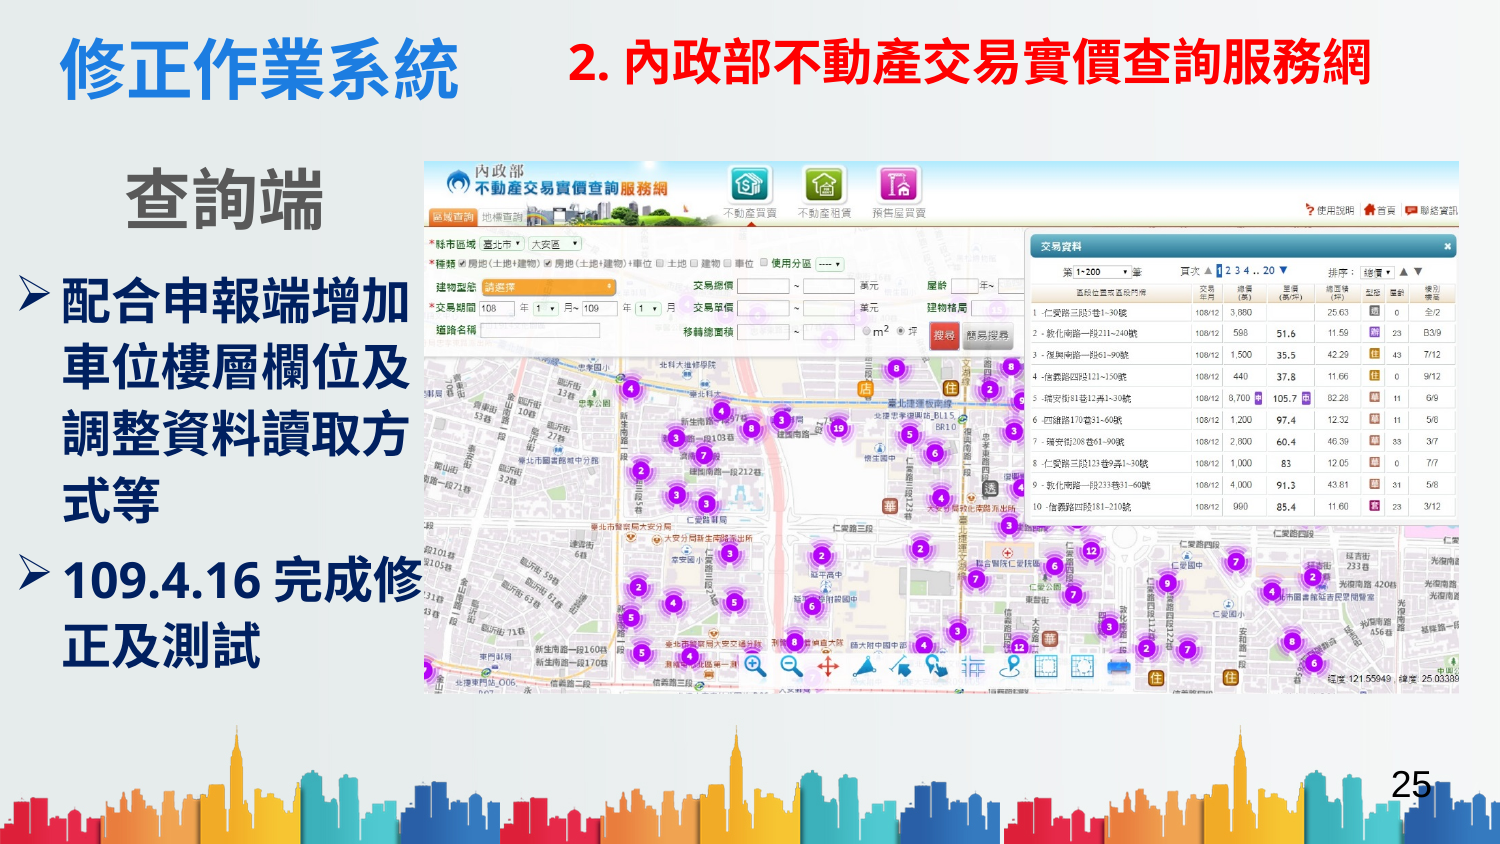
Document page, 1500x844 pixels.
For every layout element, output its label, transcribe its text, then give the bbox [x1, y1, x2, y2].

picture [0, 0, 1500, 844]
text_box 查詢端 [53, 150, 397, 245]
text_box 2.內政部不動產交易實價查詢服務網 [537, 8, 1404, 121]
text_box 修正作業系統 [17, 20, 503, 115]
text_box 配合申報端增加車位樓層欄位及調整資料讀取方式等 109.4.16完成修正及測試 [0, 255, 445, 683]
text_box 25 [1376, 752, 1459, 814]
